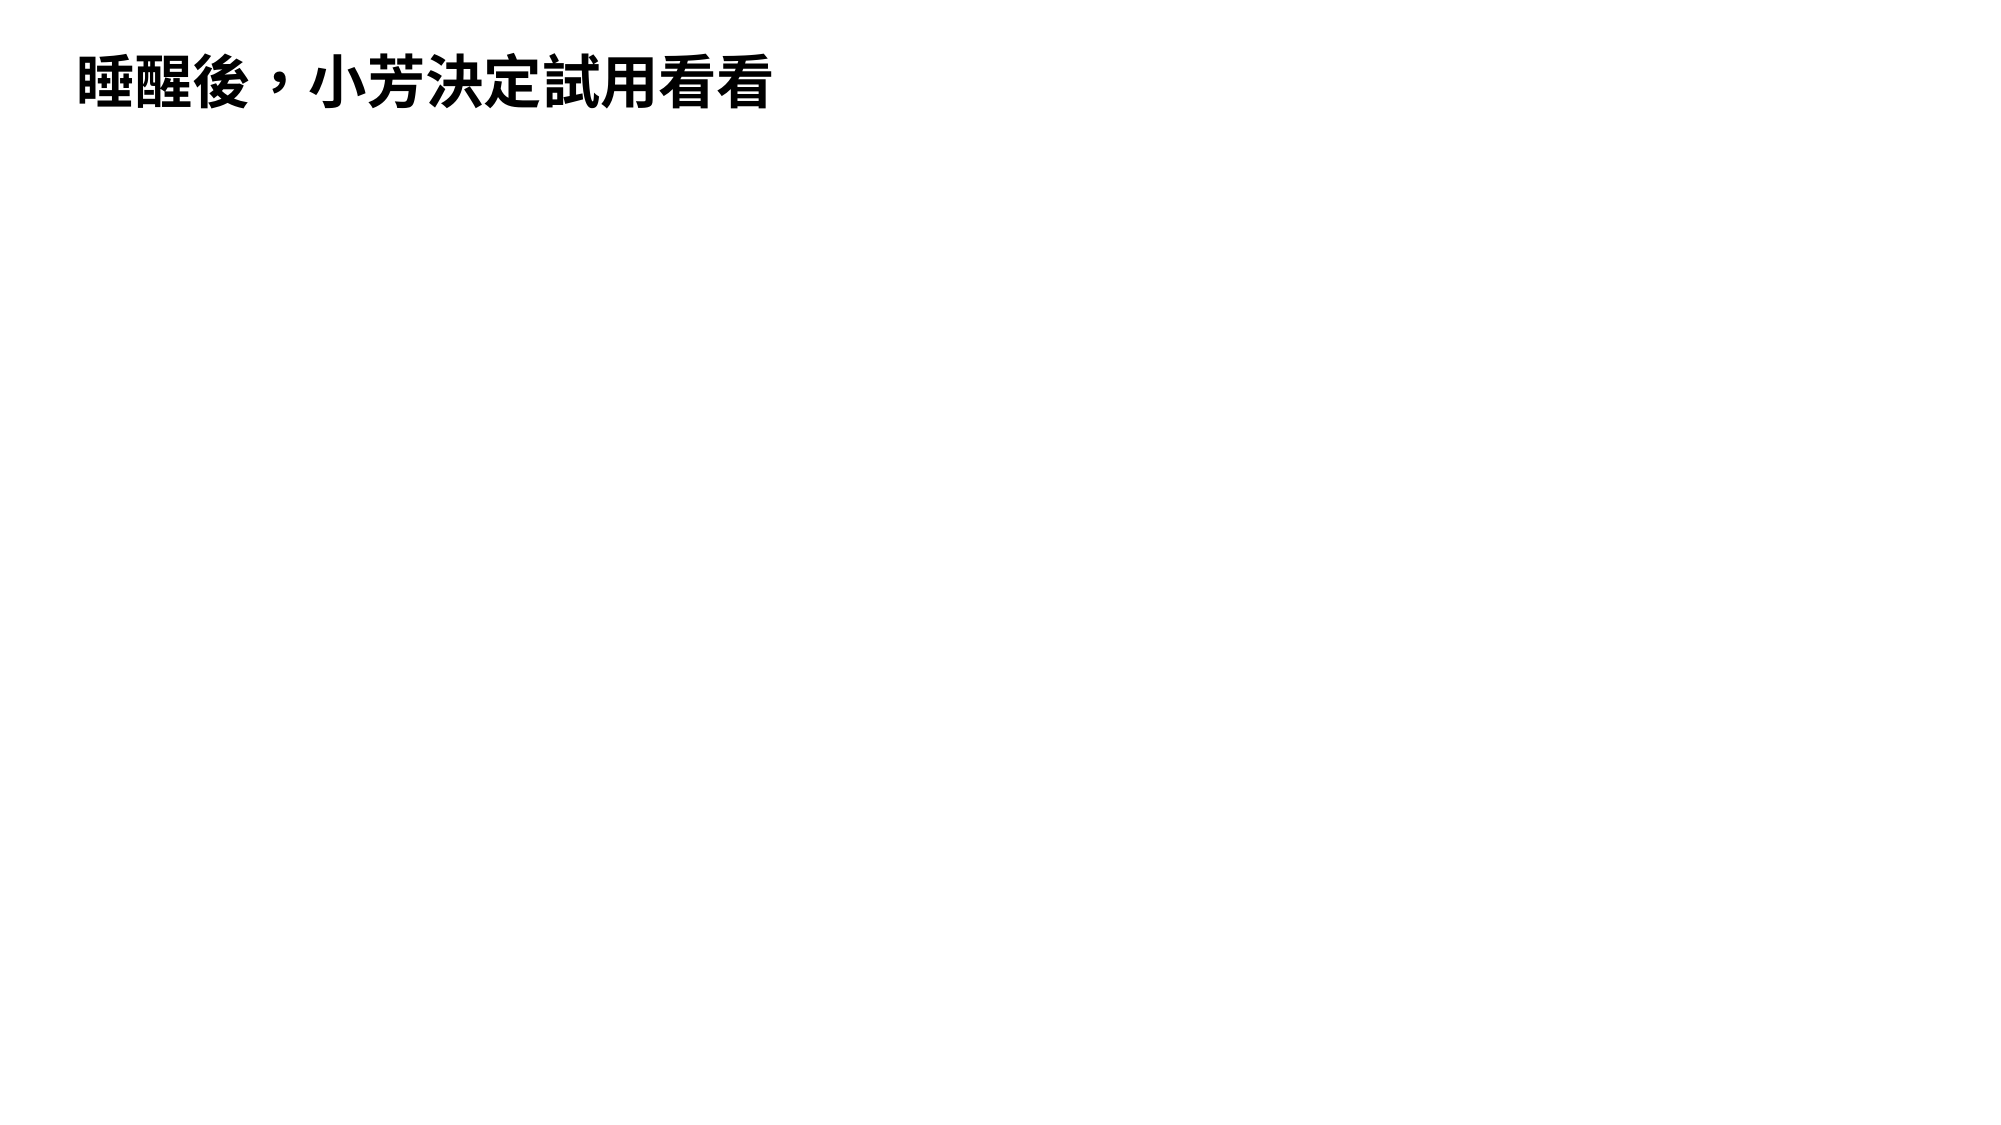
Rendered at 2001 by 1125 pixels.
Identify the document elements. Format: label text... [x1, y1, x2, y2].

title 睡醒後，小芳決定試用看看 [60, 0, 812, 171]
